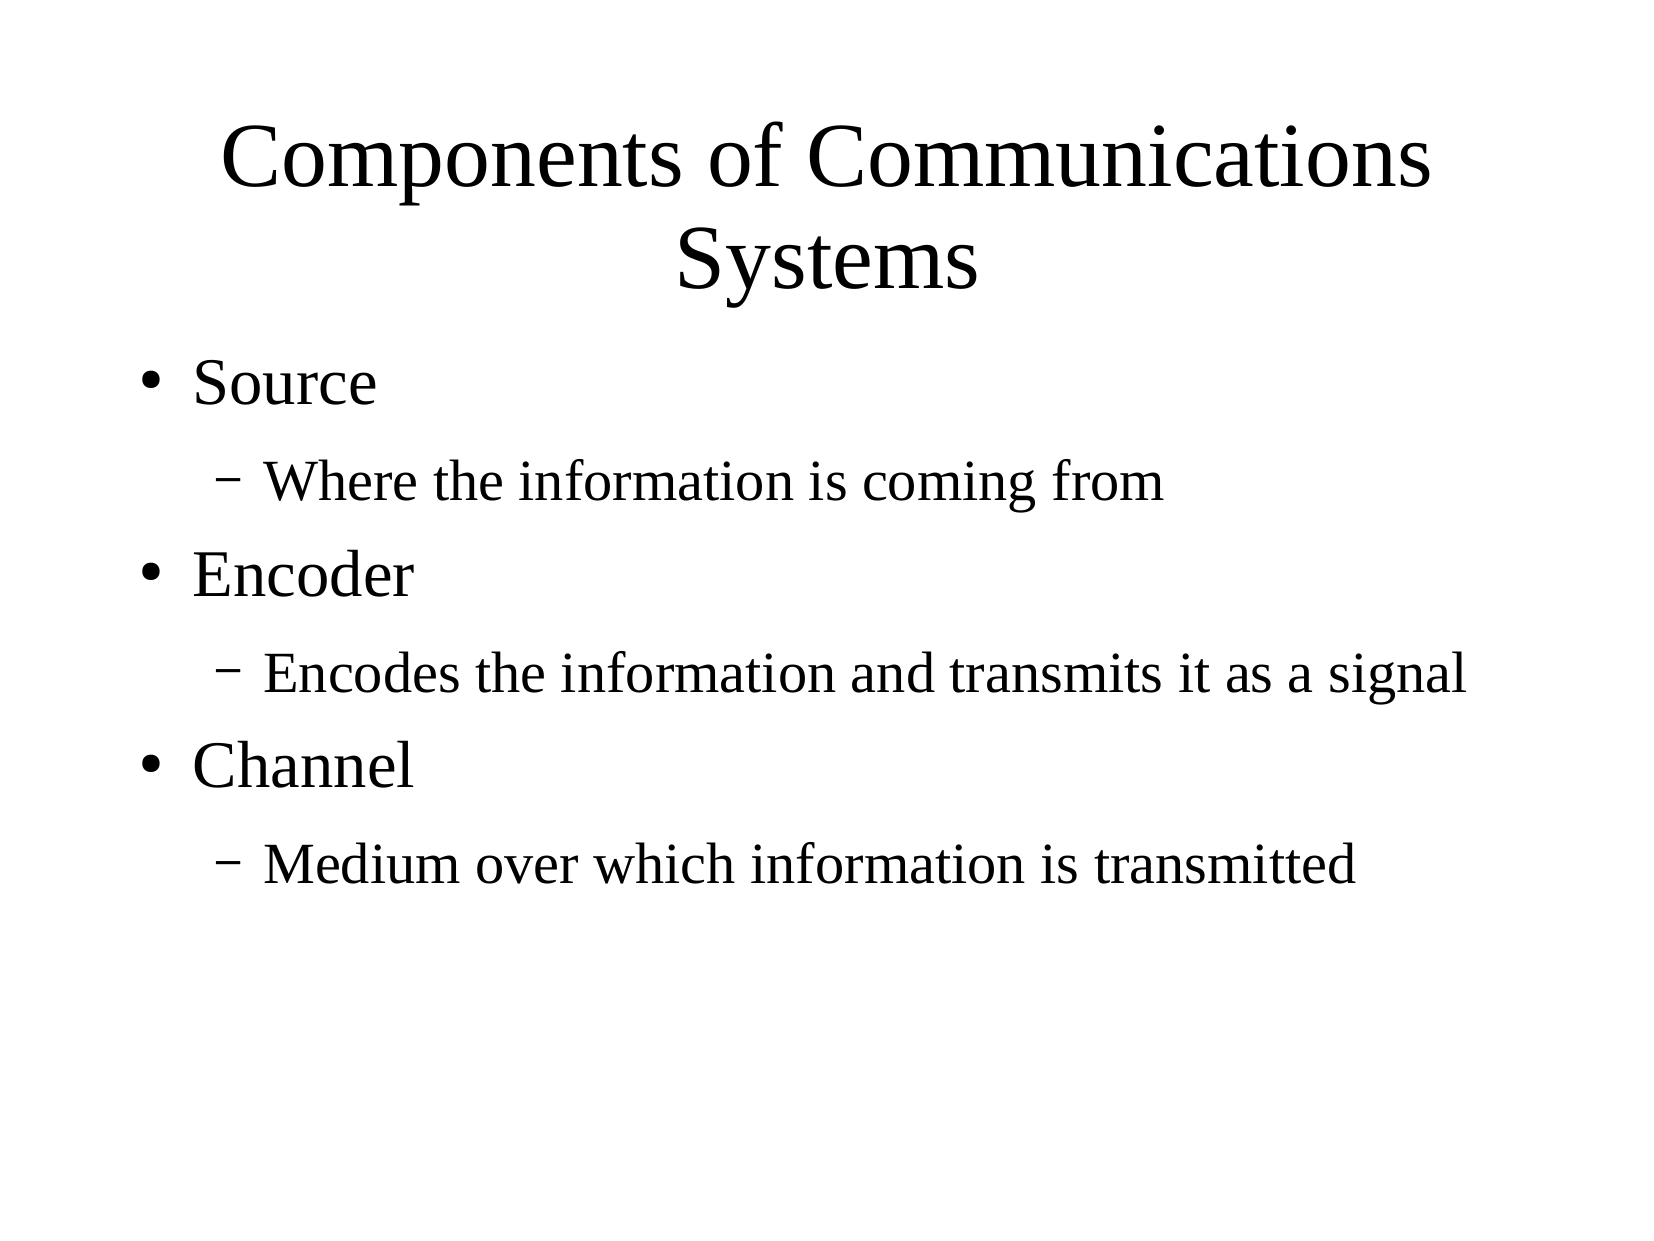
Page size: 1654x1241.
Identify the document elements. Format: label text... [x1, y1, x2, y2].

list Source Where the information is coming from Encoder Encodes the information and transmits it as a signal Channel Medium over which information is transmitted [121, 344, 1534, 1127]
title Components of Communications Systems [121, 102, 1534, 311]
